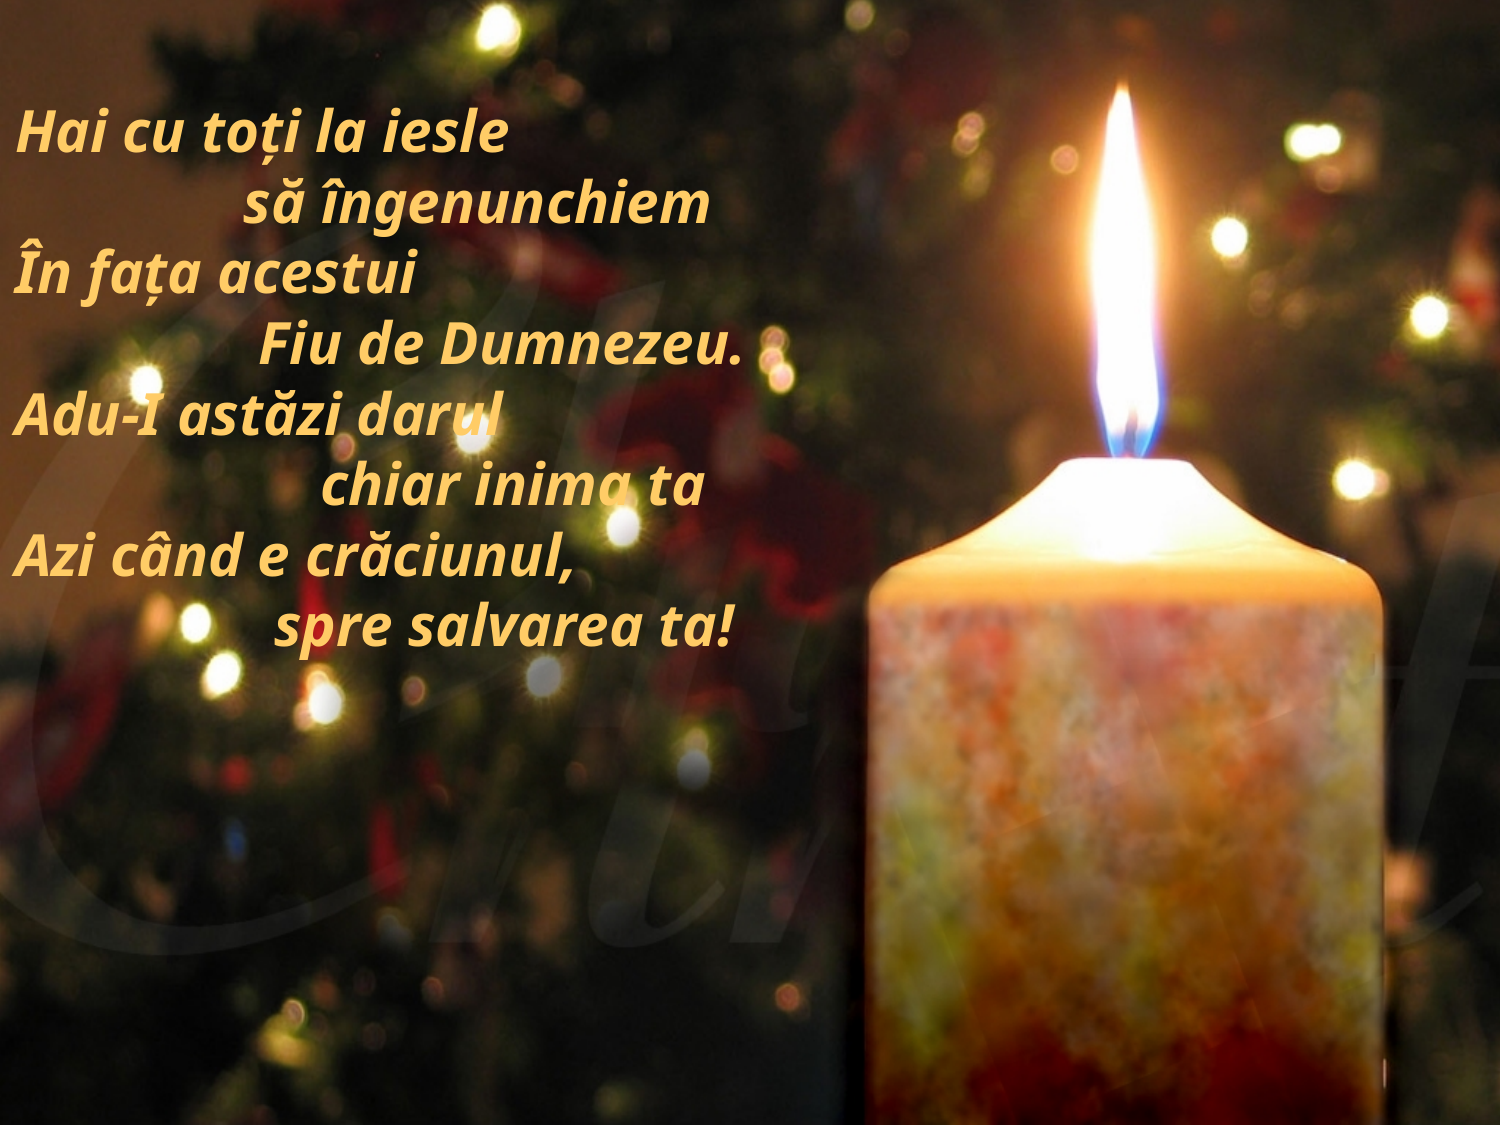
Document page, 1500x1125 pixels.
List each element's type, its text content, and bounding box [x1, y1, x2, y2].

text_box Hai cu toţi la iesle să îngenunchiem În faţa acestui Fiu de Dumnezeu. Adu-I astăzi darul chiar inima ta Azi când e crăciunul, spre salvarea ta! [0, 100, 1238, 739]
picture [0, 0, 1500, 1125]
